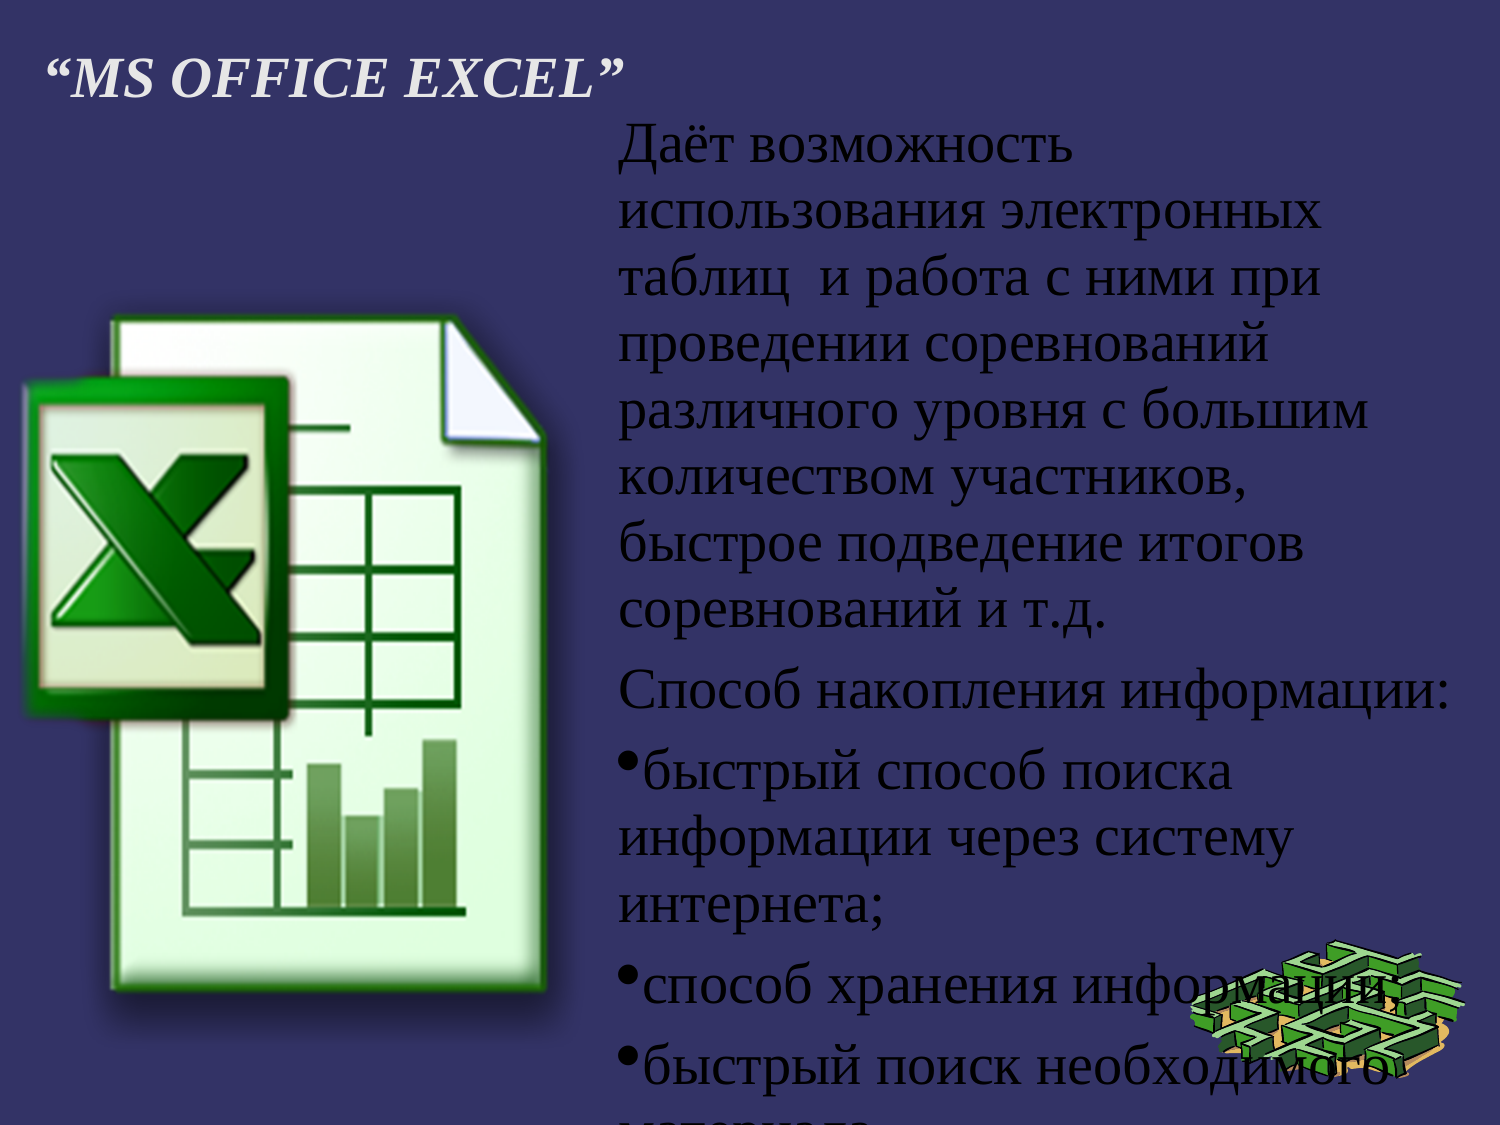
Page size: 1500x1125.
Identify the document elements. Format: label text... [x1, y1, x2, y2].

text_box [4, 278, 584, 1060]
title “MS OFFICE EXCEL” [0, 0, 668, 149]
list Даёт возможность использования электронных таблиц и работа с ними при проведении соревнований различного уровня с большим количеством участников, быстрое подведение итогов соревнований и т.д. Способ накопления информации: быстрый способ поиска информации через систему интернета; способ хранения информации; быстрый поиск необходимого материала. [584, 101, 1471, 1125]
